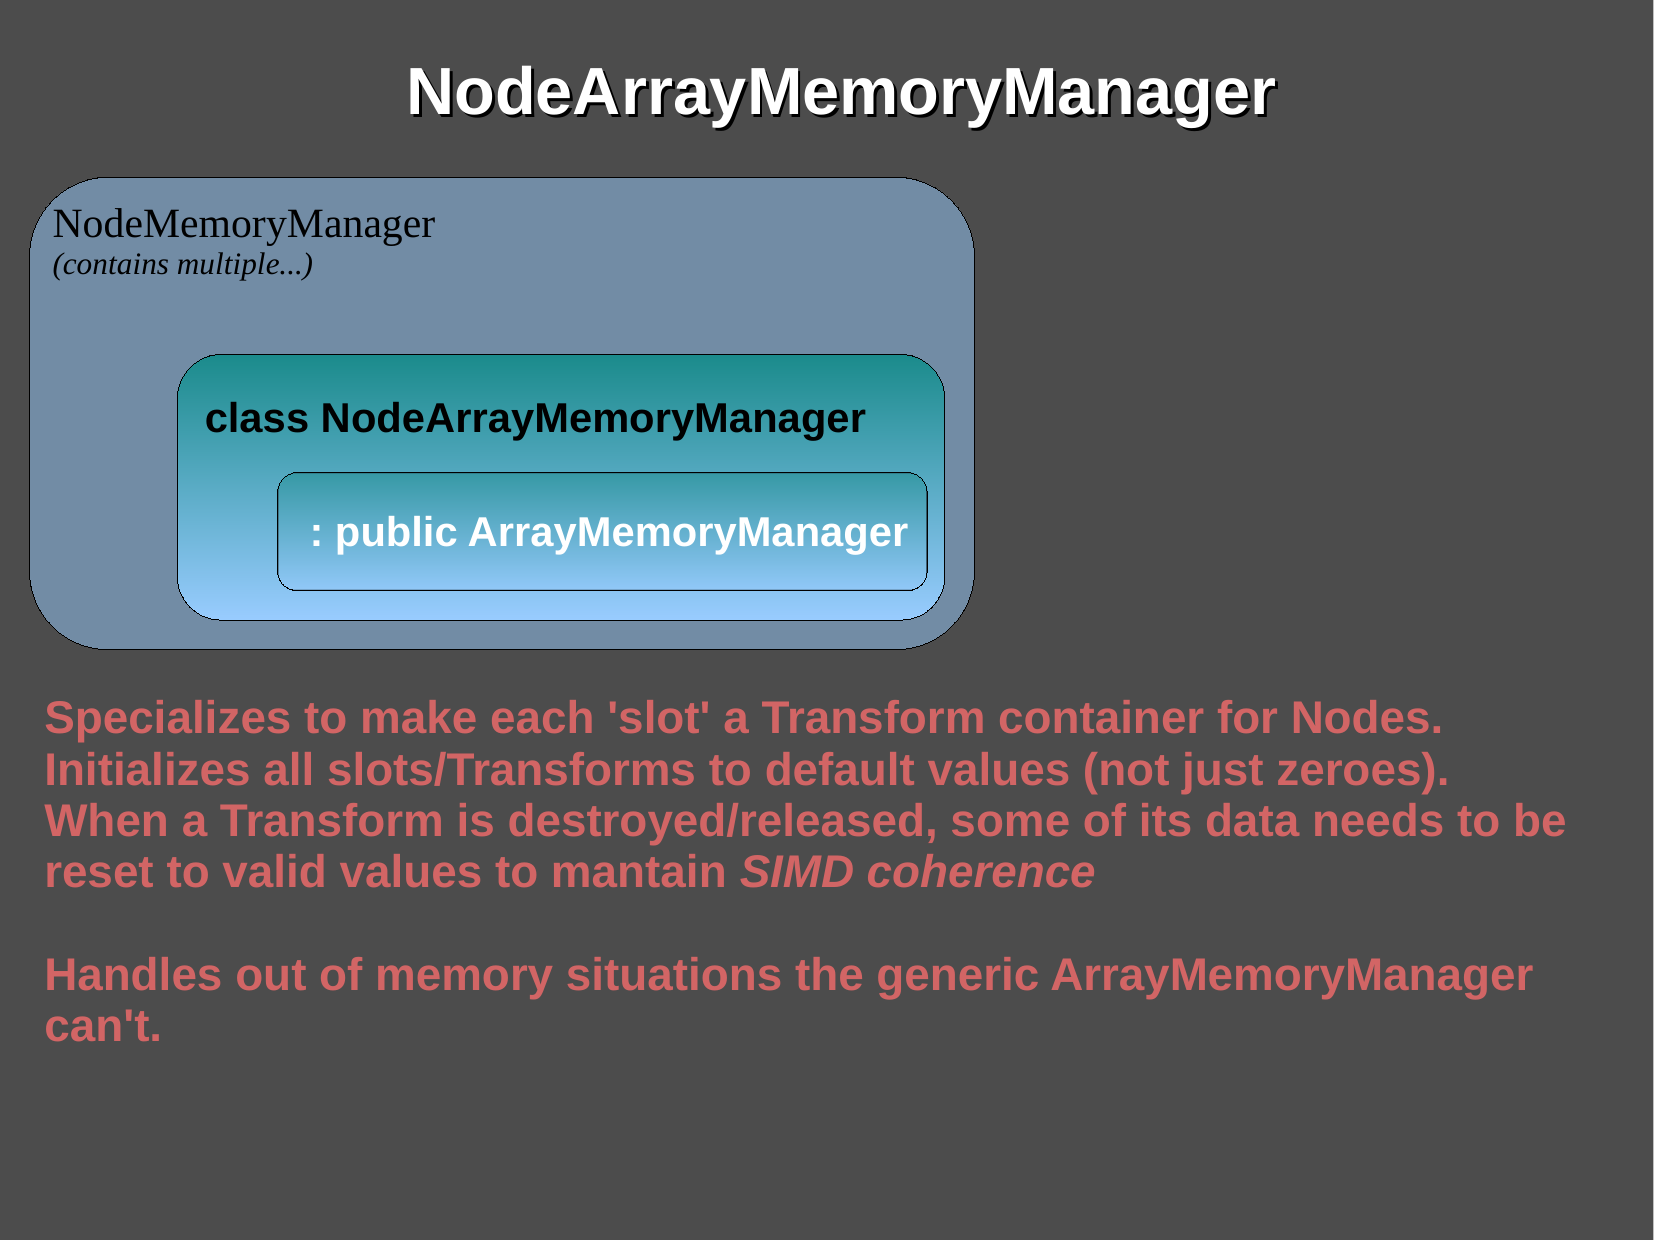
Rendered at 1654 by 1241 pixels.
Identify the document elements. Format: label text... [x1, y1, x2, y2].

text_box class NodeArrayMemoryManager [177, 354, 945, 621]
text_box NodeMemoryManager (contains multiple...) [29, 177, 975, 650]
text_box NodeArrayMemoryManager [265, 46, 1418, 137]
text_box Specializes to make each 'slot' a Transform container for Nodes. Initializes all slots/Transforms to default values (not just zeroes). When a Transform is destroyed/released, some of its data needs to be reset to valid values to mantain SIMD coherence Handles out of memory situations the generic ArrayMemoryManager can't. [29, 681, 1595, 1062]
text_box : public ArrayMemoryManager [277, 472, 928, 591]
